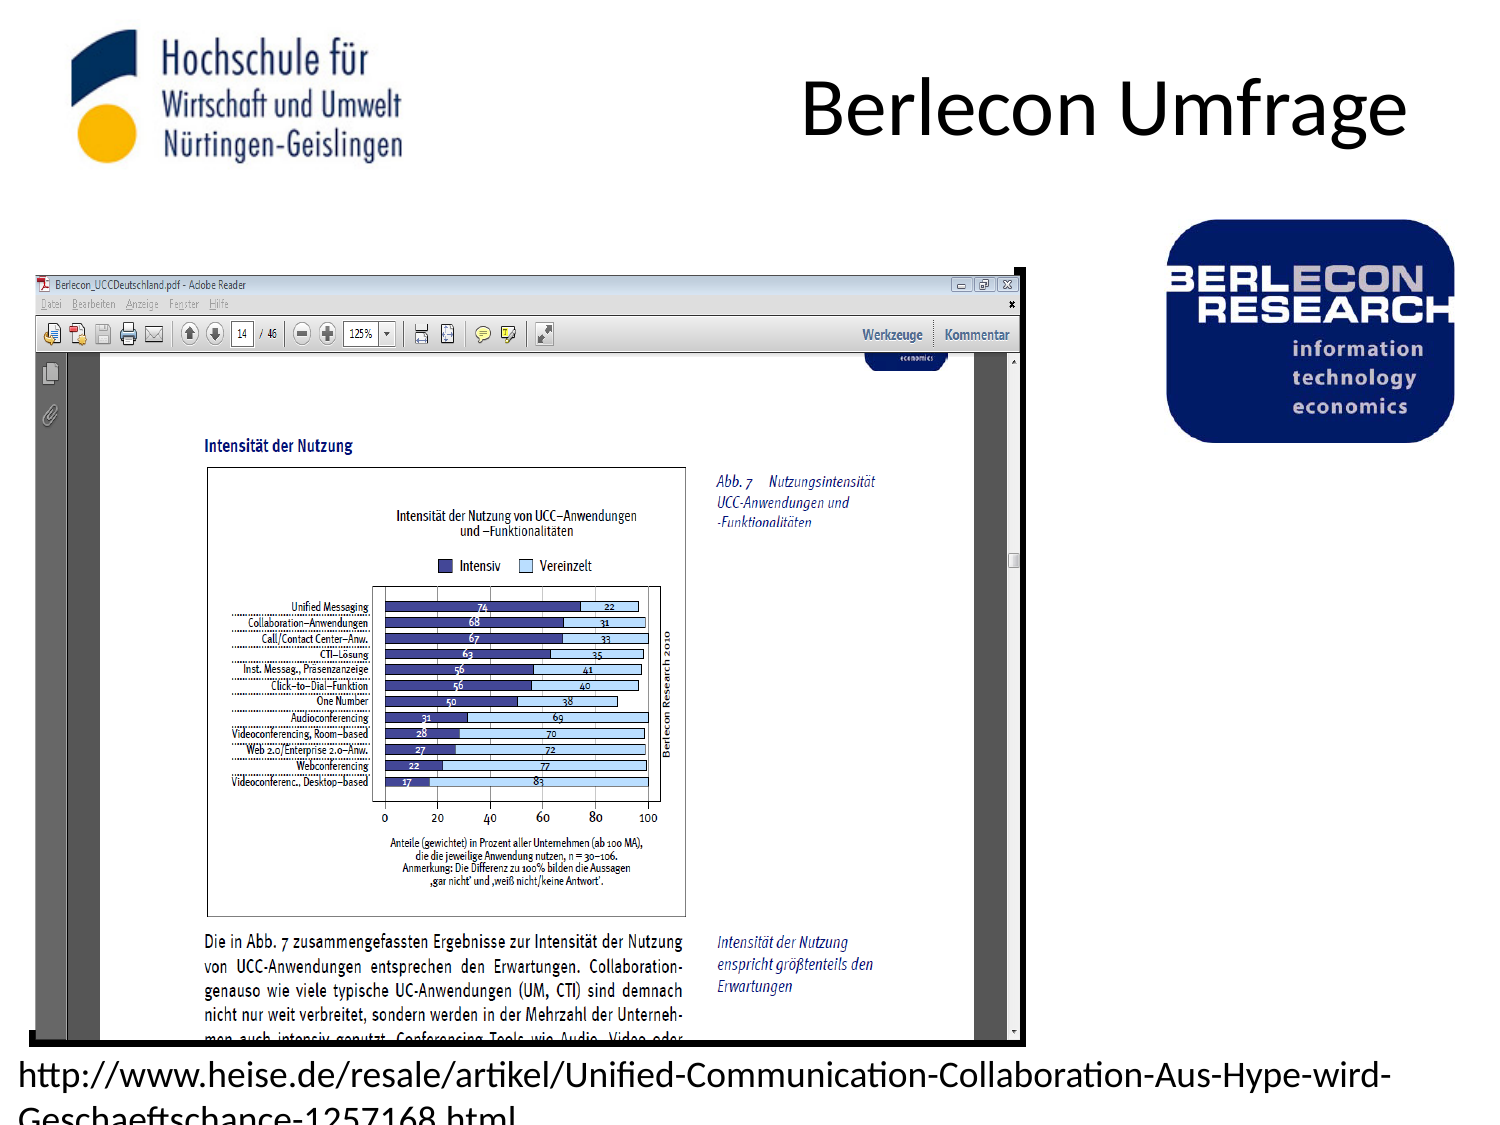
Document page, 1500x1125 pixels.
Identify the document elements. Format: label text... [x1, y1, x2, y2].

picture [3, 19, 472, 176]
picture [1164, 219, 1455, 443]
picture [29, 267, 1026, 1042]
footer http://www.heise.de/resale/artikel/Unified-Communication-Collaboration-Aus-Hype-wird-Geschaeftschance-1257168.html [3, 1042, 1500, 1103]
title Berlecon Umfrage [75, 45, 1425, 233]
